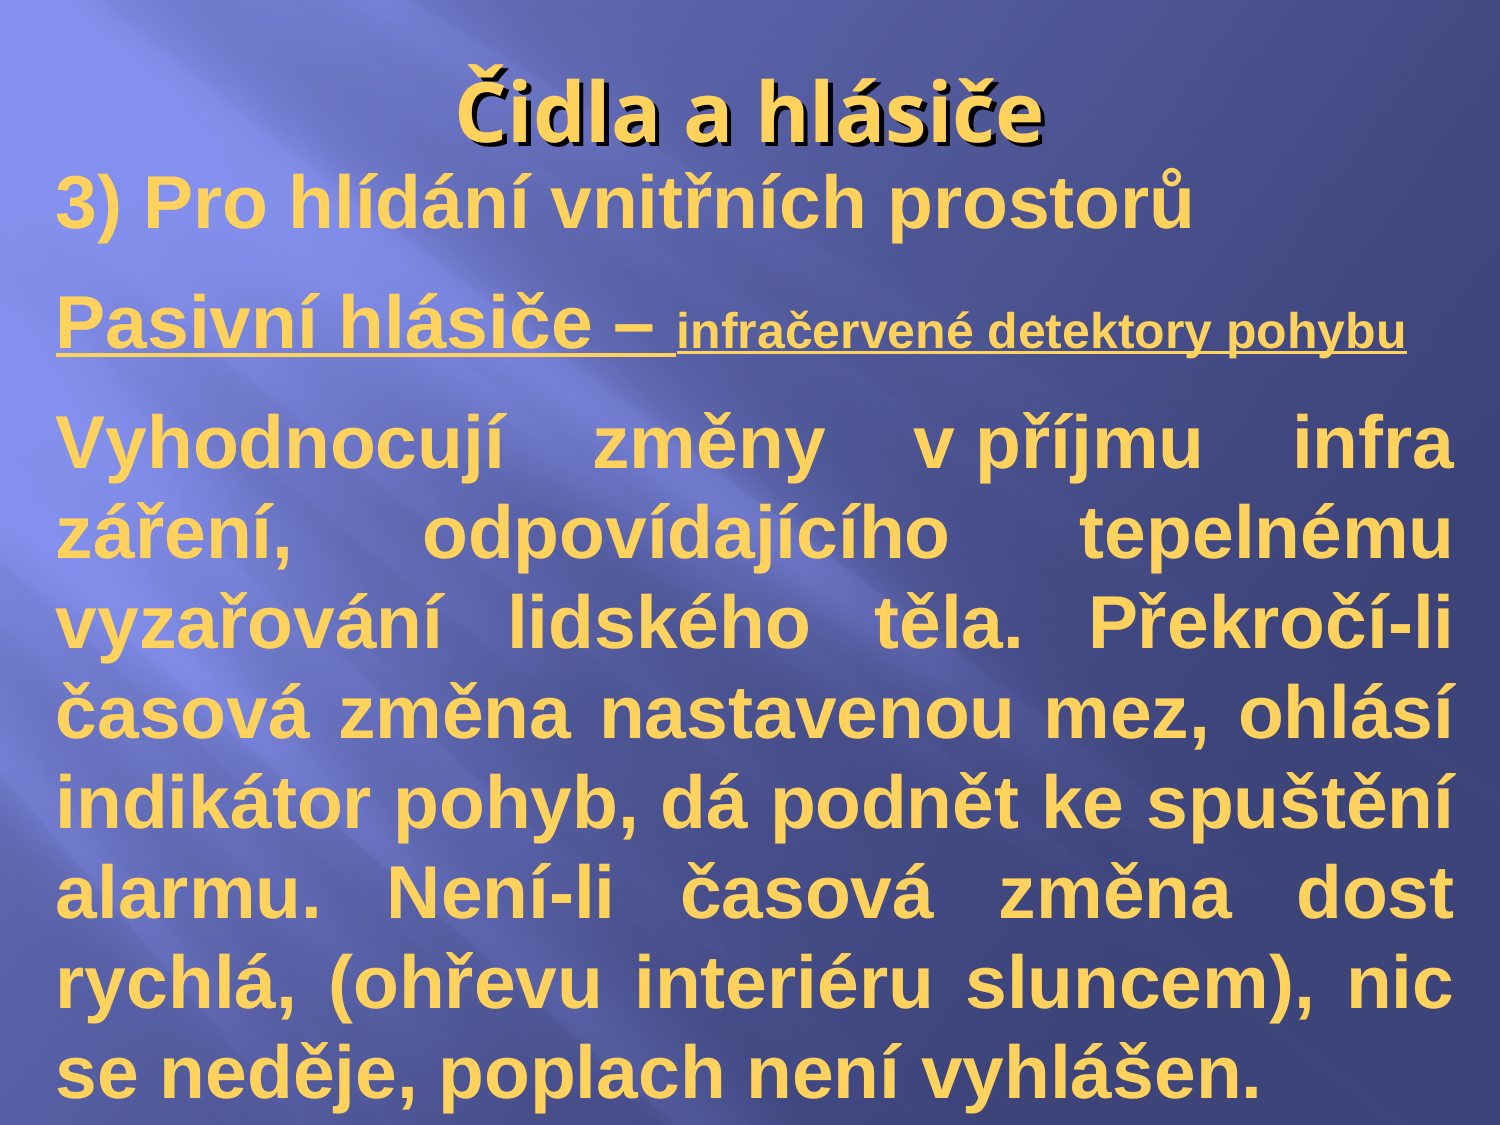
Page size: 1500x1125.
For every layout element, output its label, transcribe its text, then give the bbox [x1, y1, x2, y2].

picture [0, 0, 1500, 1125]
title Čidla a hlásiče [75, 45, 1426, 172]
text_box 3) Pro hlídání vnitřních prostorů Pasivní hlásiče – infračervené detektory pohybu Vyhodnocují změny v příjmu infra záření, odpovídajícího tepelnému vyzařování lidského těla. Překročí-li časová změna nastavenou mez, ohlásí indikátor pohyb, dá podnět ke spuštění alarmu. Není-li časová změna dost rychlá, (ohřevu interiéru sluncem), nic se neděje, poplach není vyhlášen. [41, 172, 1471, 1094]
